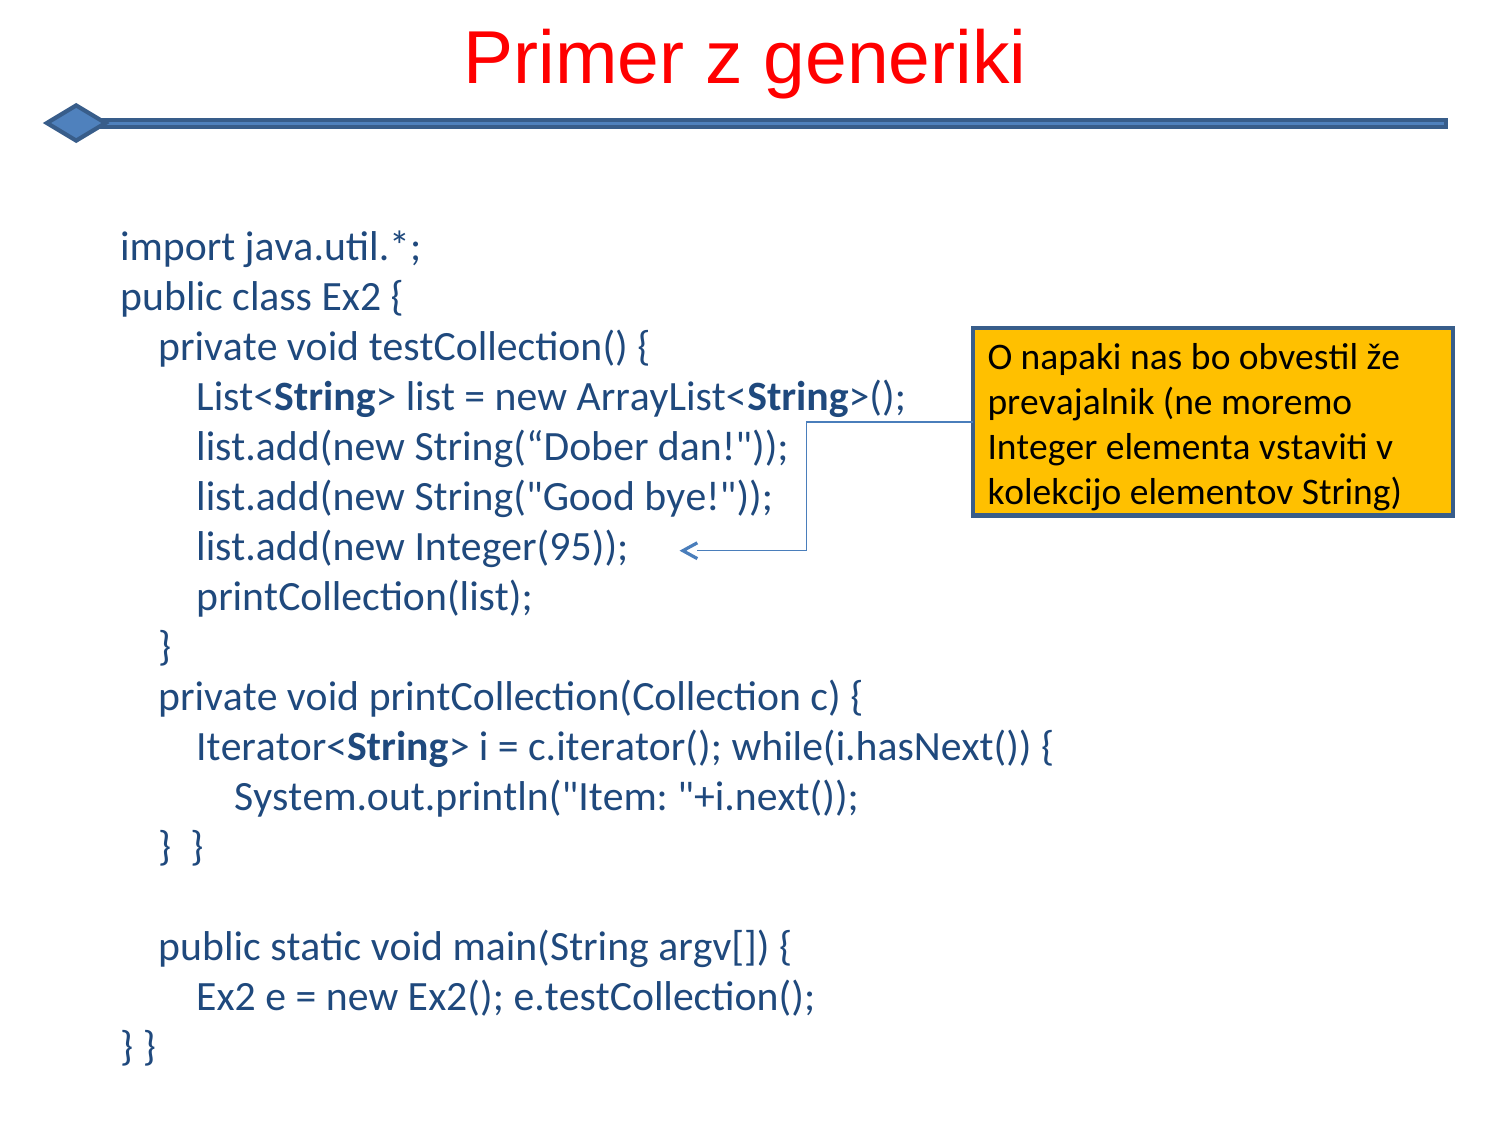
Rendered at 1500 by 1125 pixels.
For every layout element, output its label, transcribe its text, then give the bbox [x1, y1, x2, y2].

text_box O napaki nas bo obvestil že prevajalnik (ne moremo Integer elementa vstaviti v kolekcijo elementov String) [972, 328, 1454, 516]
title Primer z generiki [70, 0, 1421, 108]
text_box import java.util.*; public class Ex2 { private void testCollection() { List<String> list = new ArrayList<String>(); list.add(new String(“Dober dan!")); list.add(new String("Good bye!")); list.add(new Integer(95)); printCollection(list); } private void printCollection(Collection c) { Iterator<String> i = c.iterator(); while(i.hasNext()) { System.out.println("Item: "+i.next()); } } public static void main(String argv[]) { Ex2 e = new Ex2(); e.testCollection(); } } [105, 210, 1360, 1077]
